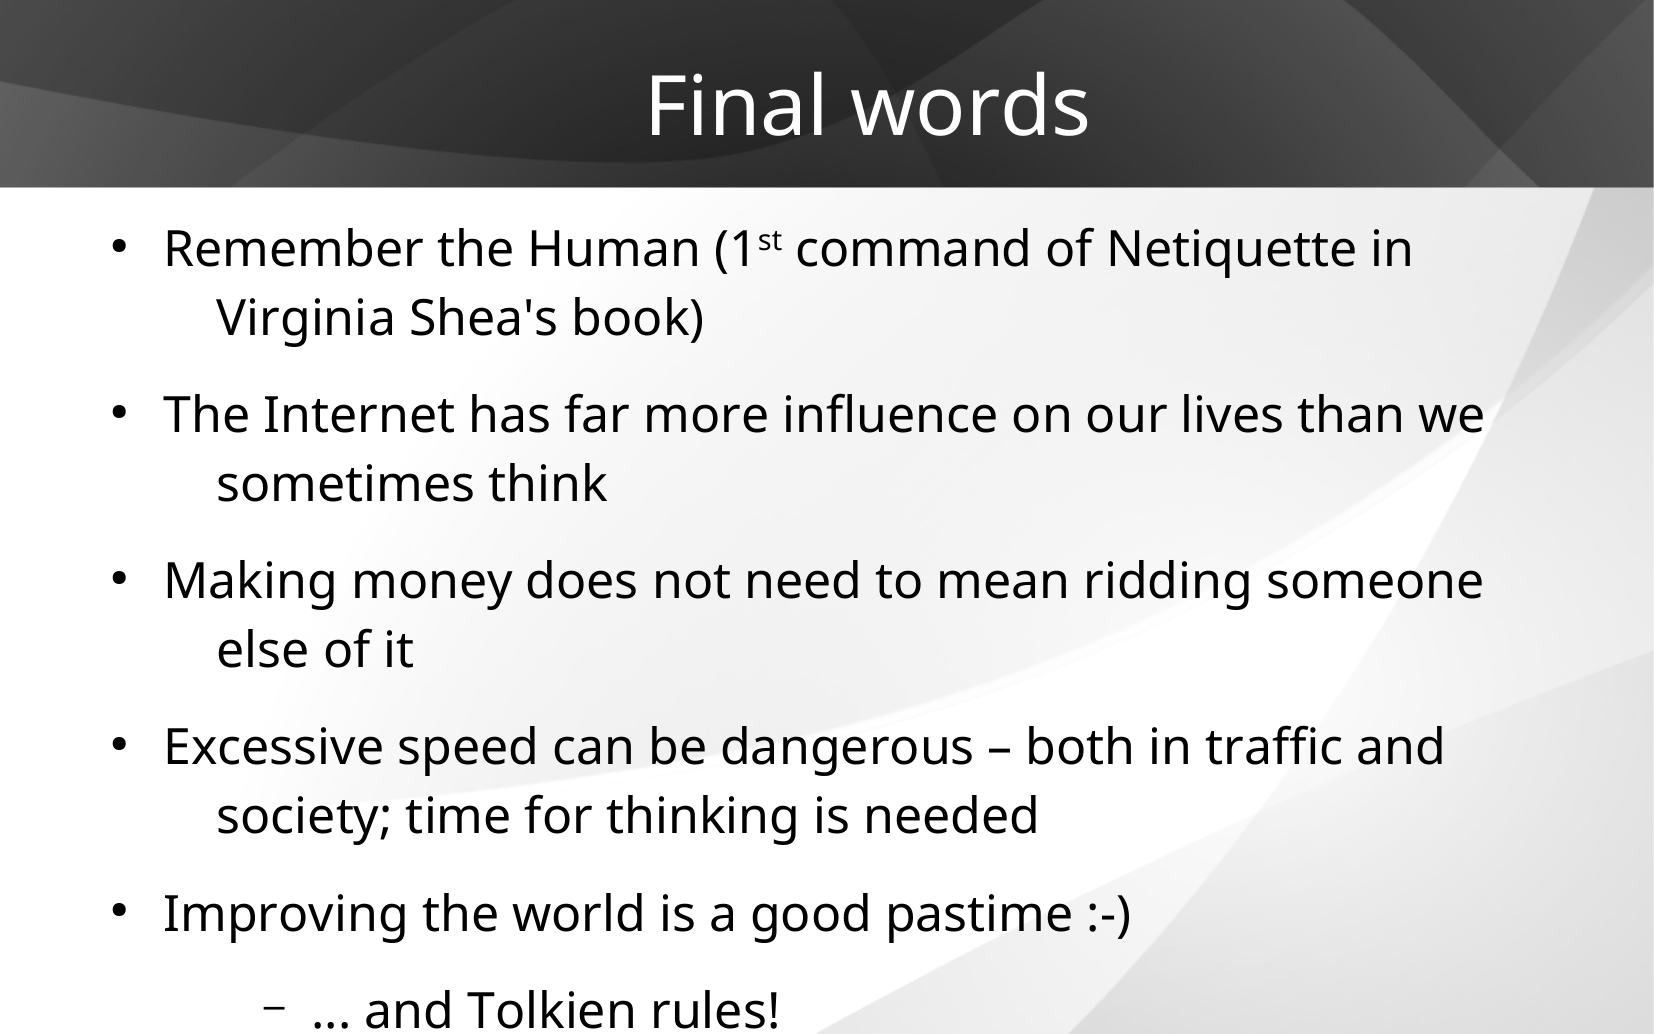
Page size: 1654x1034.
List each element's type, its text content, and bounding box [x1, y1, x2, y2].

list Remember the Human (1st command of Netiquette in Virginia Shea's book) The Internet has far more influence on our lives than we sometimes think Making money does not need to mean ridding someone else of it Excessive speed can be dangerous – both in traffic and society; time for thinking is needed Improving the world is a good pastime :-) ... and Tolkien rules! [75, 213, 1538, 1022]
picture [0, 0, 1654, 1034]
title Final words [124, 0, 1613, 208]
